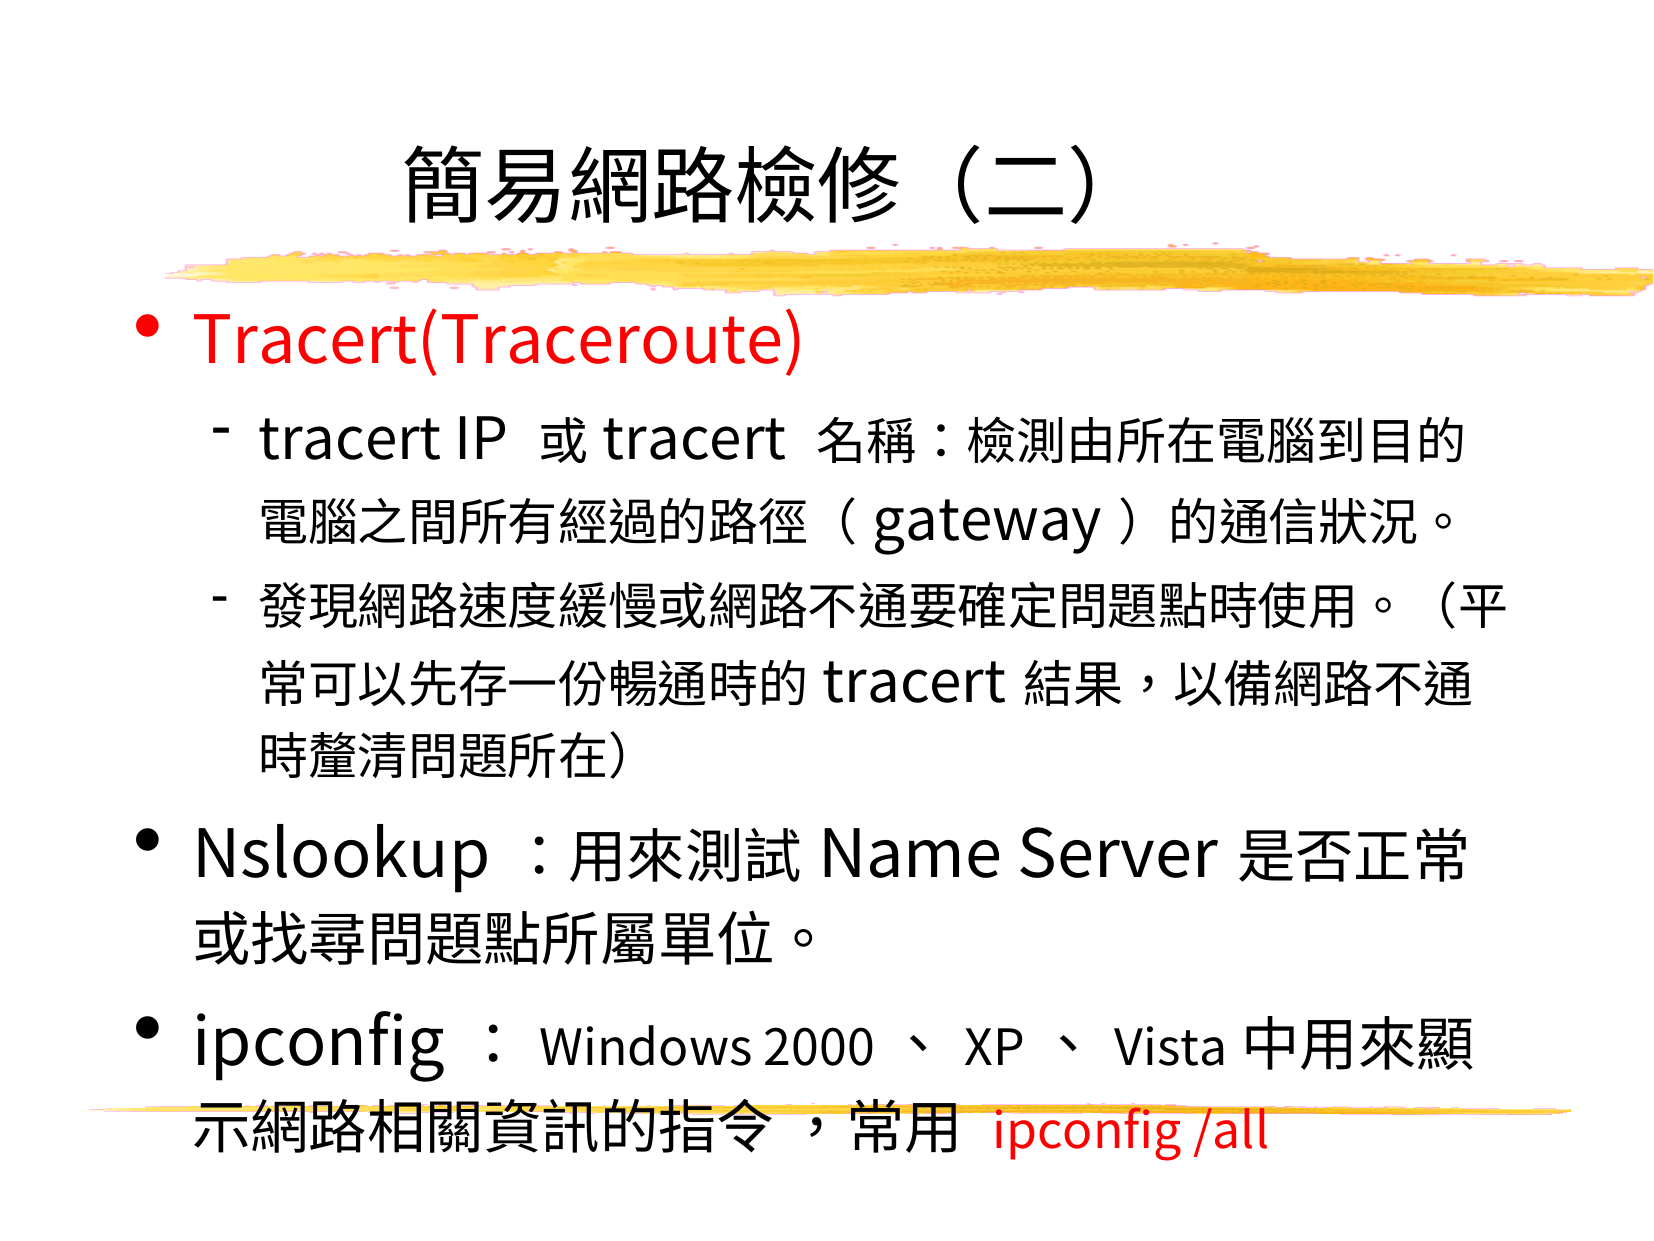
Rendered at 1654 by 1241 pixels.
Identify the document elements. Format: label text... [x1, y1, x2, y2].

title 簡易網路檢修（二） [73, 41, 1479, 249]
list Tracert(Traceroute) tracert IP 或tracert 名稱：檢測由所在電腦到目的電腦之間所有經過的路徑（gateway）的通信狀況。 發現網路速度緩慢或網路不通要確定問題點時使用。（平常可以先存一份暢通時的tracert結果，以備網路不通時釐清問題所在） Nslookup：用來測試Name Server是否正常或找尋問題點所屬單位。 ipconfig：Windows 2000、XP、Vista中用來顯示網路相關資訊的指令 ，常用 ipconfig /all [121, 281, 1528, 1190]
picture [82, 1102, 121, 1117]
picture [165, 237, 1654, 308]
picture [1528, 1102, 1571, 1117]
